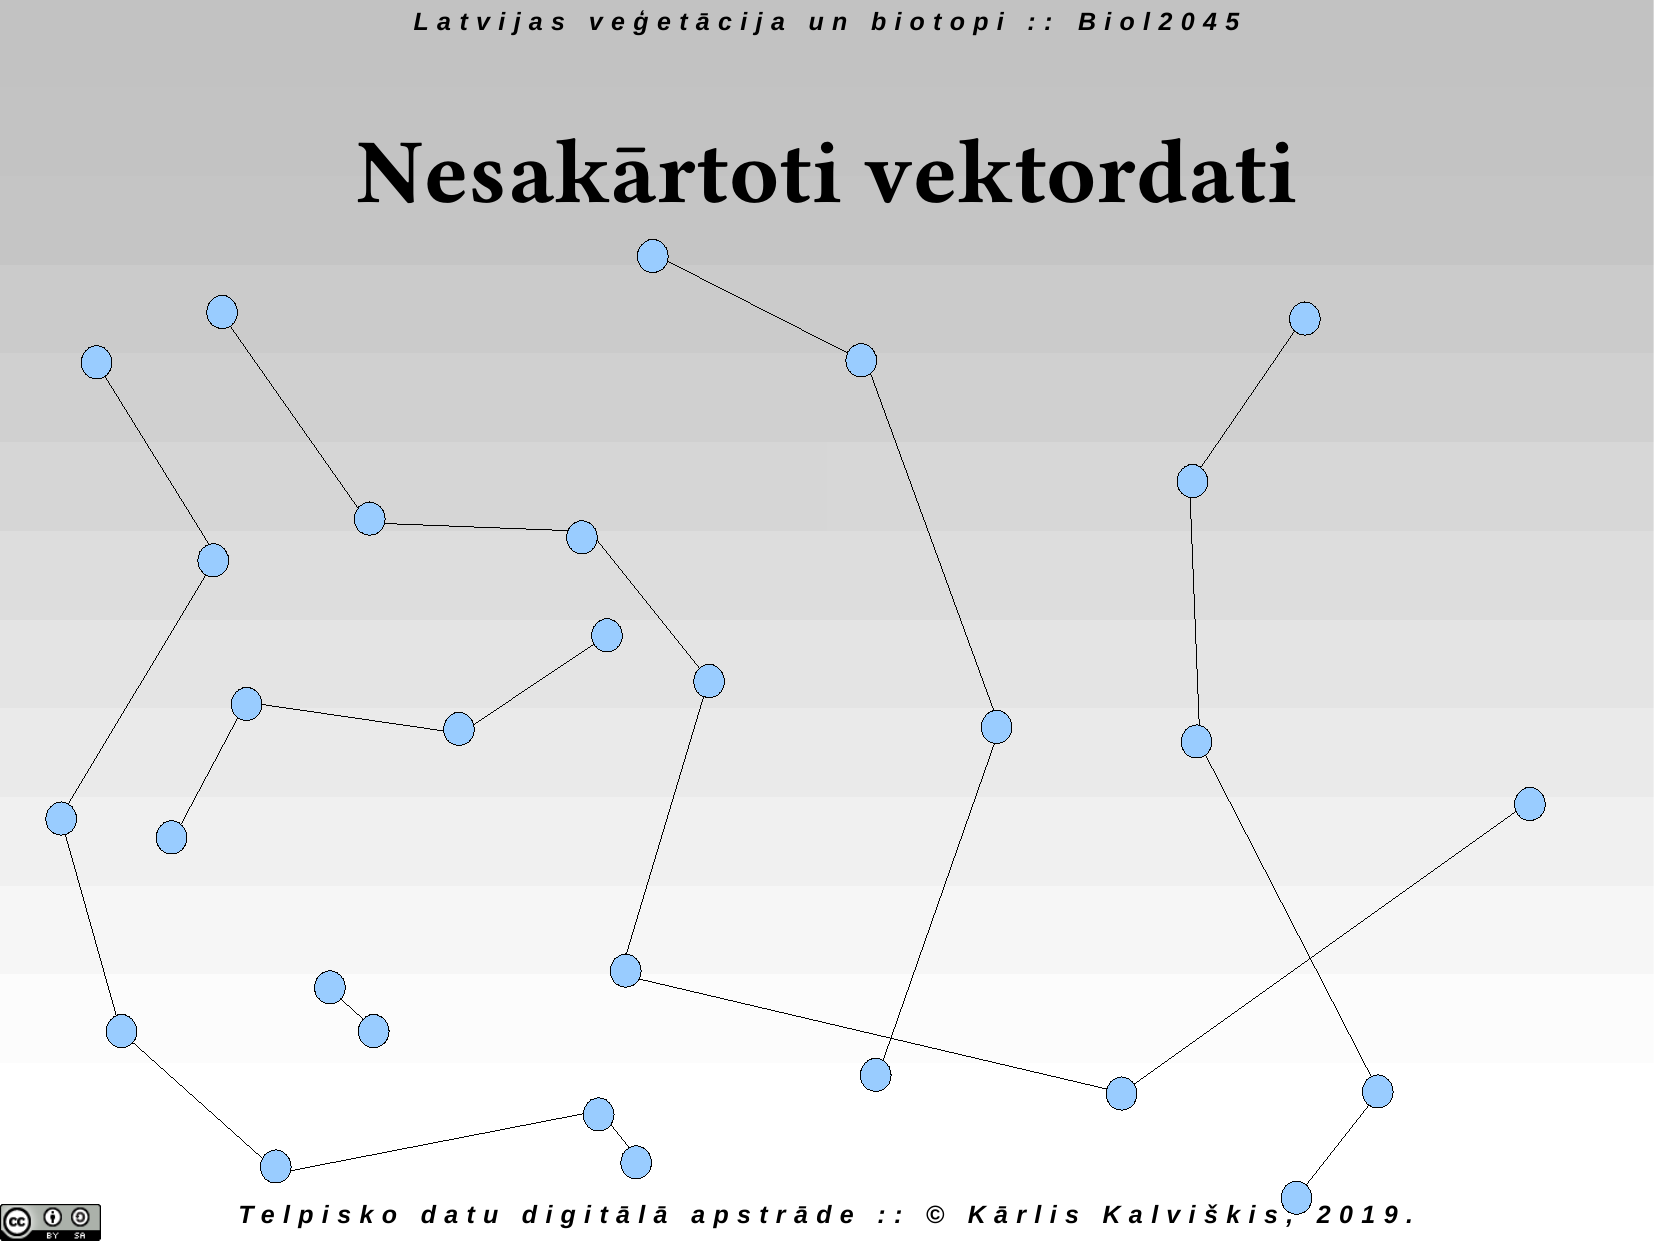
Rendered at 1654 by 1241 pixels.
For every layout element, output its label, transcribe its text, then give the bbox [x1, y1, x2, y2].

text_box [591, 618, 623, 652]
text_box [1514, 787, 1546, 821]
text_box [231, 687, 262, 721]
text_box [981, 710, 1012, 744]
text_box [583, 1097, 615, 1131]
text_box [1177, 464, 1208, 498]
title Nesakārtoti vektordati [29, 49, 1625, 296]
text_box [260, 1149, 292, 1183]
text_box [206, 295, 238, 329]
text_box [610, 953, 642, 988]
text_box [106, 1014, 137, 1048]
text_box [845, 343, 877, 377]
text_box [1362, 1074, 1394, 1108]
text_box [443, 712, 475, 746]
text_box [566, 520, 598, 554]
text_box [314, 970, 346, 1004]
text_box [156, 820, 187, 854]
text_box [1106, 1076, 1137, 1111]
text_box [45, 801, 77, 836]
text_box [1281, 1181, 1312, 1215]
text_box [1181, 724, 1212, 758]
text_box [620, 1145, 652, 1179]
text_box [860, 1058, 892, 1092]
text_box [197, 543, 229, 577]
text_box [358, 1014, 390, 1048]
picture [0, 0, 1654, 1241]
text_box [81, 345, 112, 379]
text_box [1289, 301, 1321, 336]
text_box [637, 239, 669, 273]
text_box [693, 664, 725, 698]
text_box [354, 501, 386, 536]
